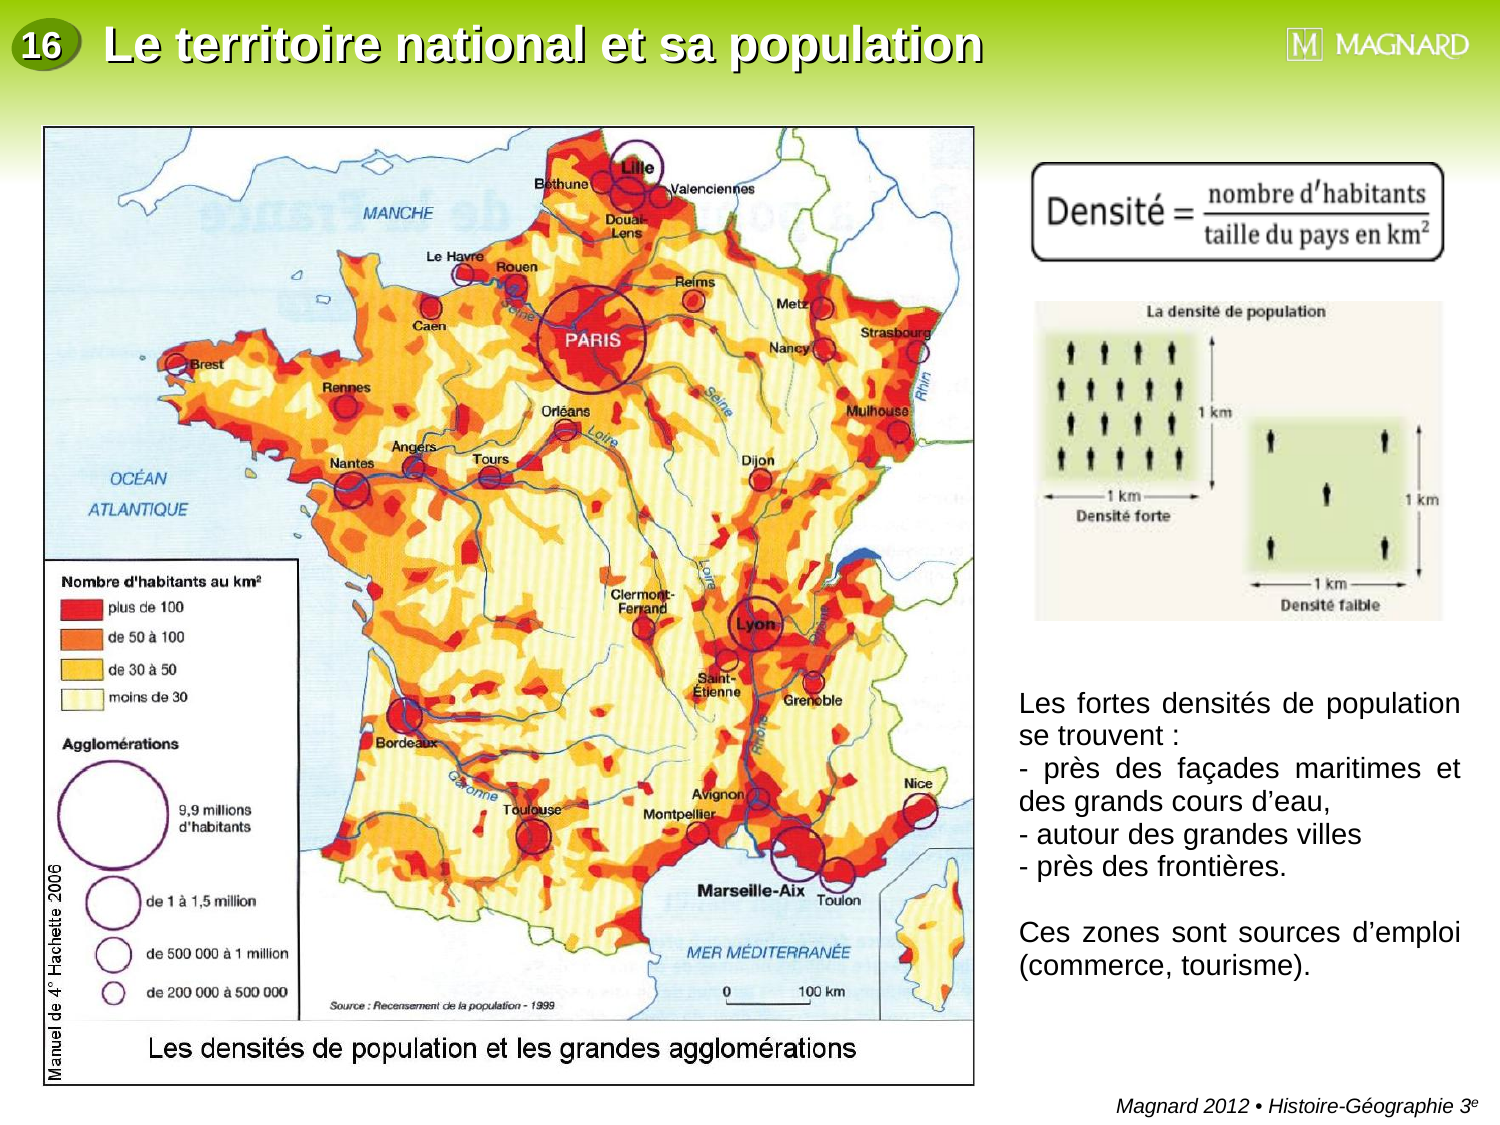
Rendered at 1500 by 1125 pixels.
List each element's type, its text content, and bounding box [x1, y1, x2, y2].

picture [1251, 0, 1477, 100]
text_box Les fortes densités de population se trouvent : - près des façades maritimes et des grands cours d’eau, - autour des grandes villes - près des frontières. Ces zones sont sources d’emploi (commerce, tourisme). [1003, 679, 1477, 989]
picture [41, 125, 975, 1087]
picture [1026, 161, 1447, 266]
picture [1033, 301, 1447, 621]
